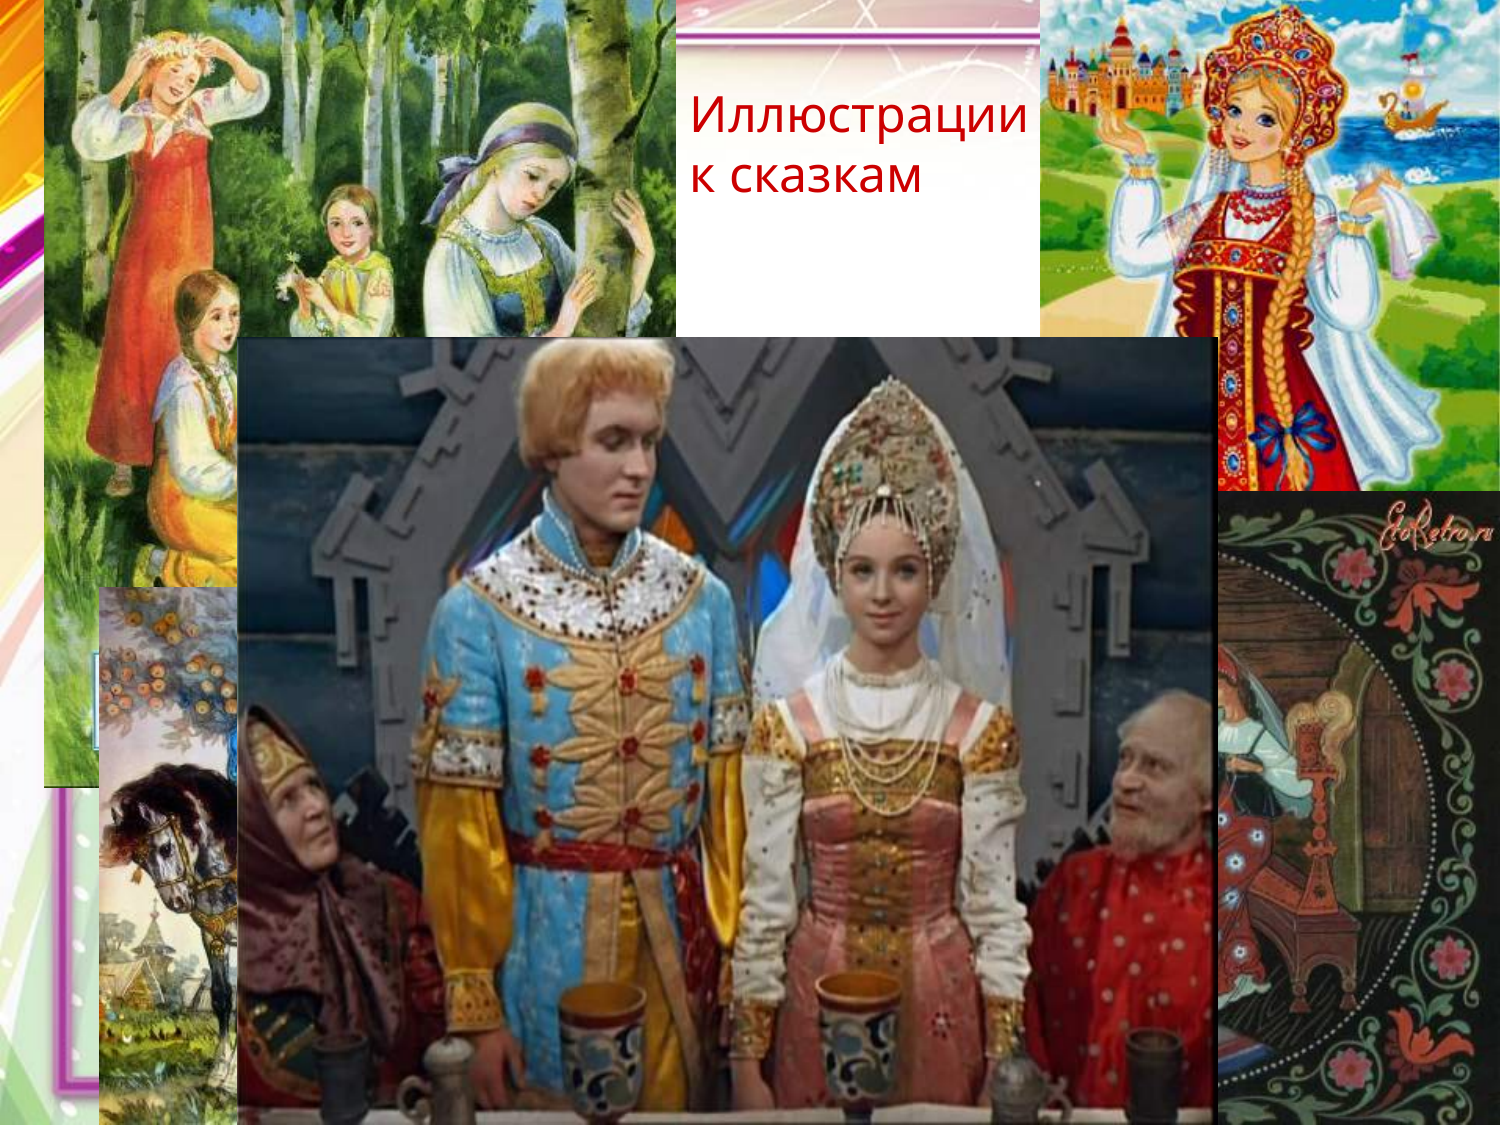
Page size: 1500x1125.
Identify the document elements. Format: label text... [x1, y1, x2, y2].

text_box Иллюстрации к сказкам [675, 74, 1063, 211]
picture [0, 0, 1500, 1125]
